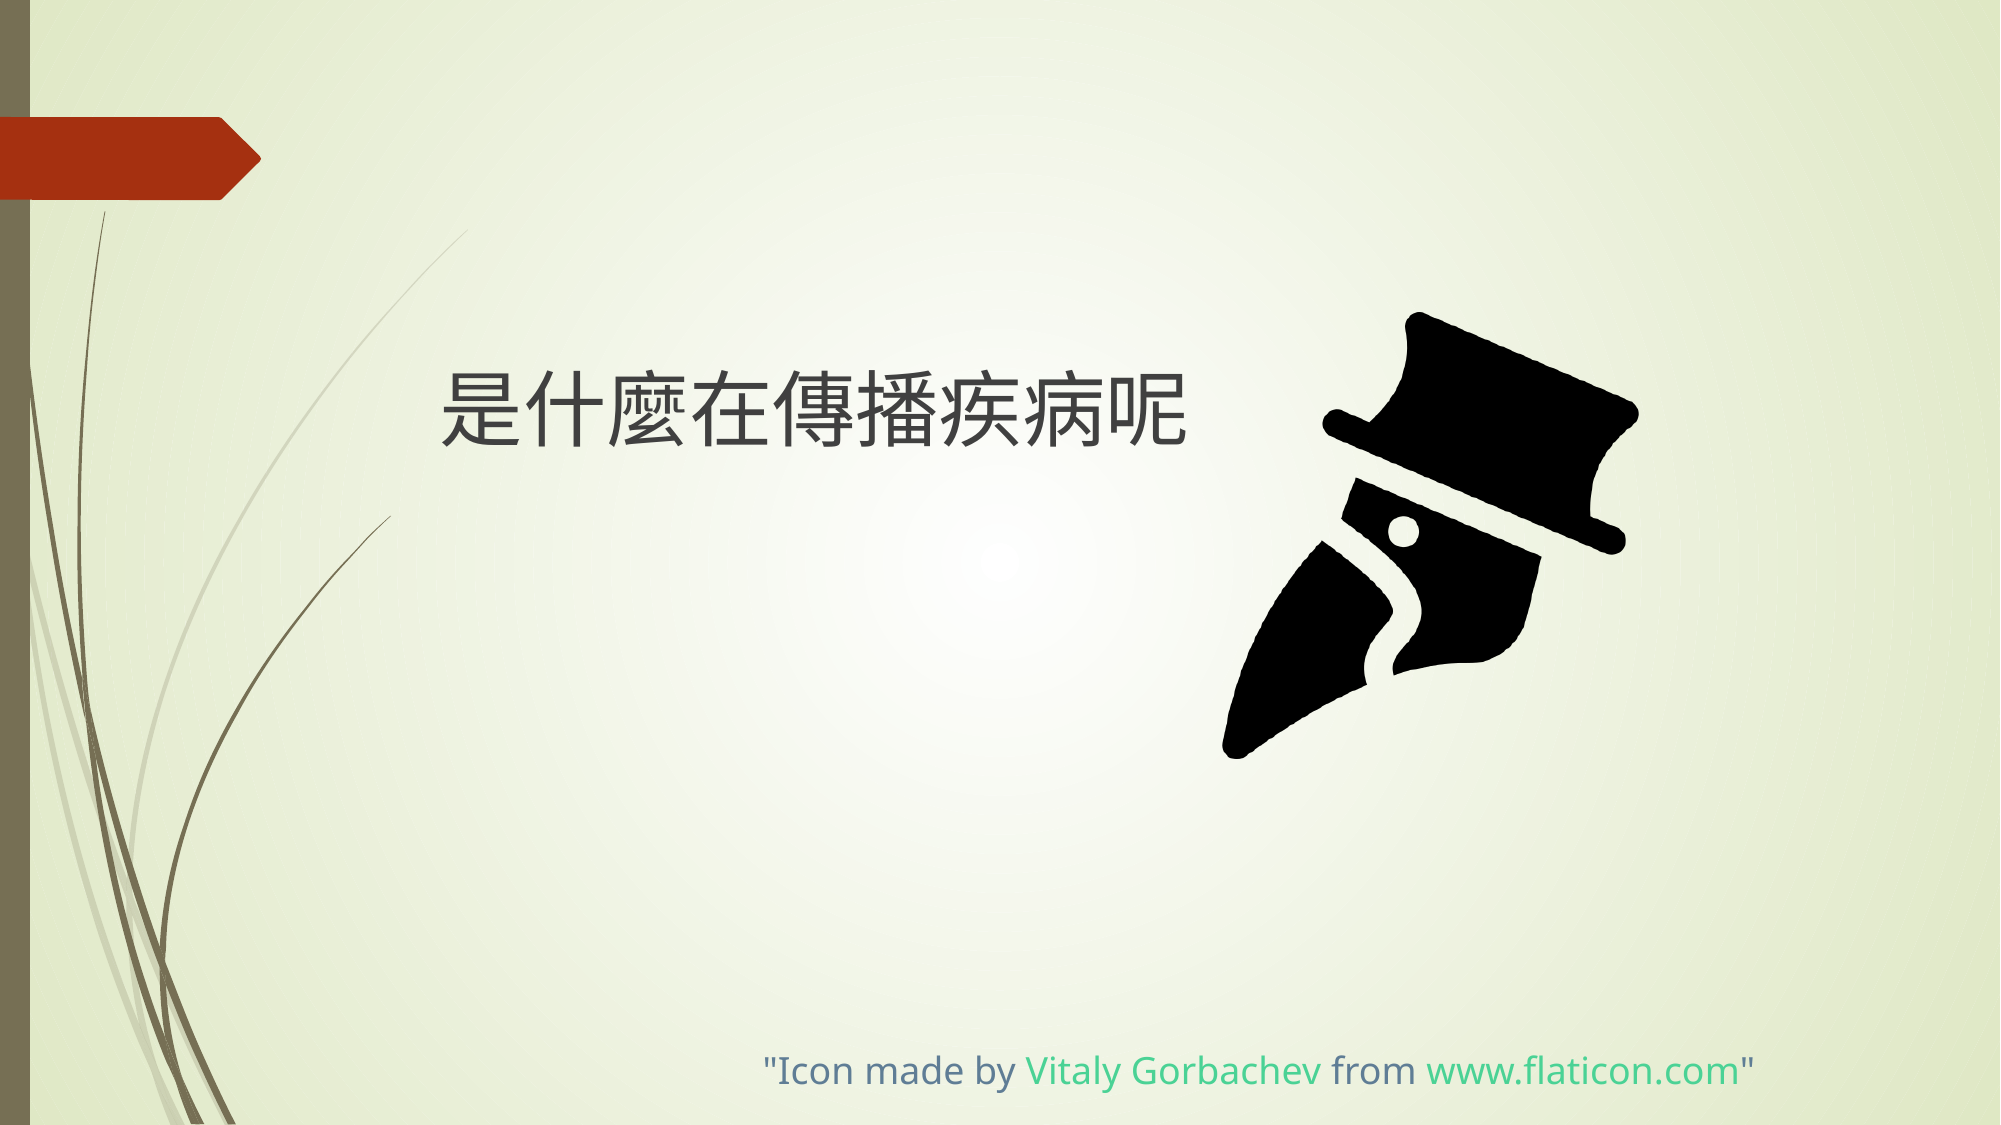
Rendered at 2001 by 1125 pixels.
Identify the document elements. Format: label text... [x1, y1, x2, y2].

list 是什麼在傳播疾病呢 [424, 350, 1888, 970]
picture [1207, 312, 1653, 759]
text_box "Icon made by Vitaly Gorbachev from www.flaticon.com" [748, 1039, 1770, 1105]
